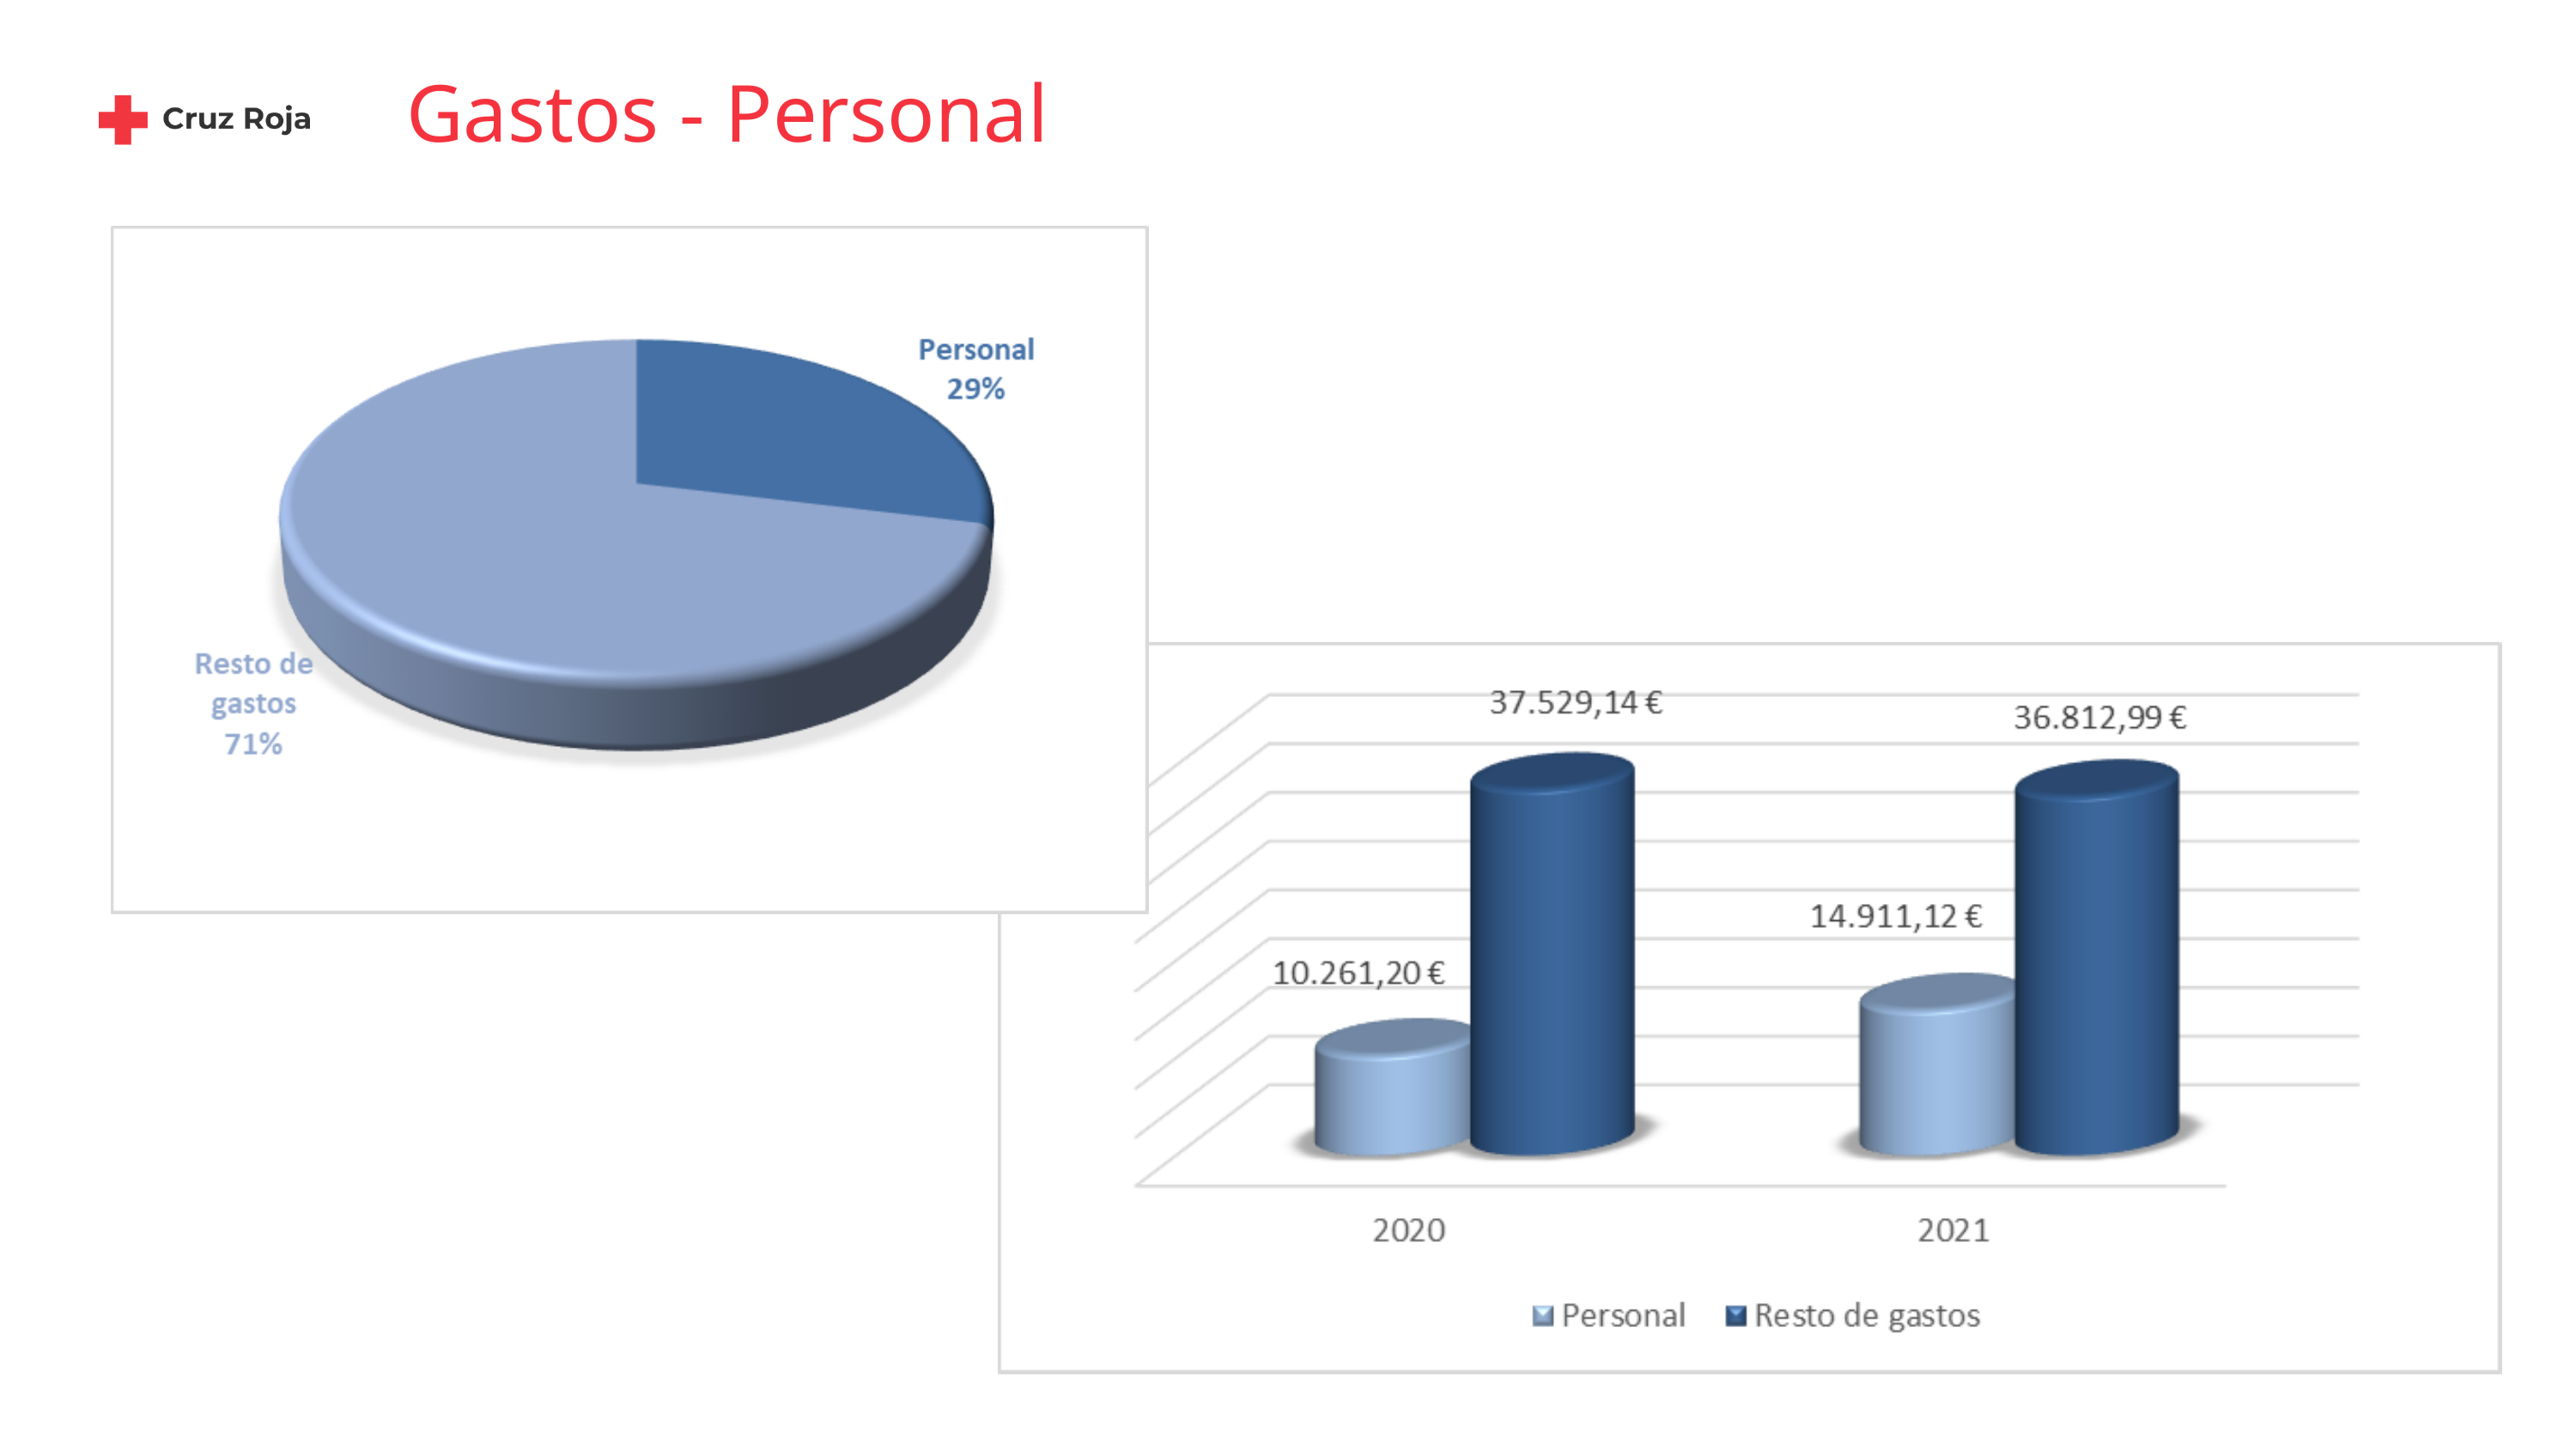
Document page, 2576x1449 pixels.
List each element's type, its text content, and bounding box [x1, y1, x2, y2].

text_box Gastos - Personal [393, 75, 2501, 165]
picture [111, 226, 2502, 1374]
